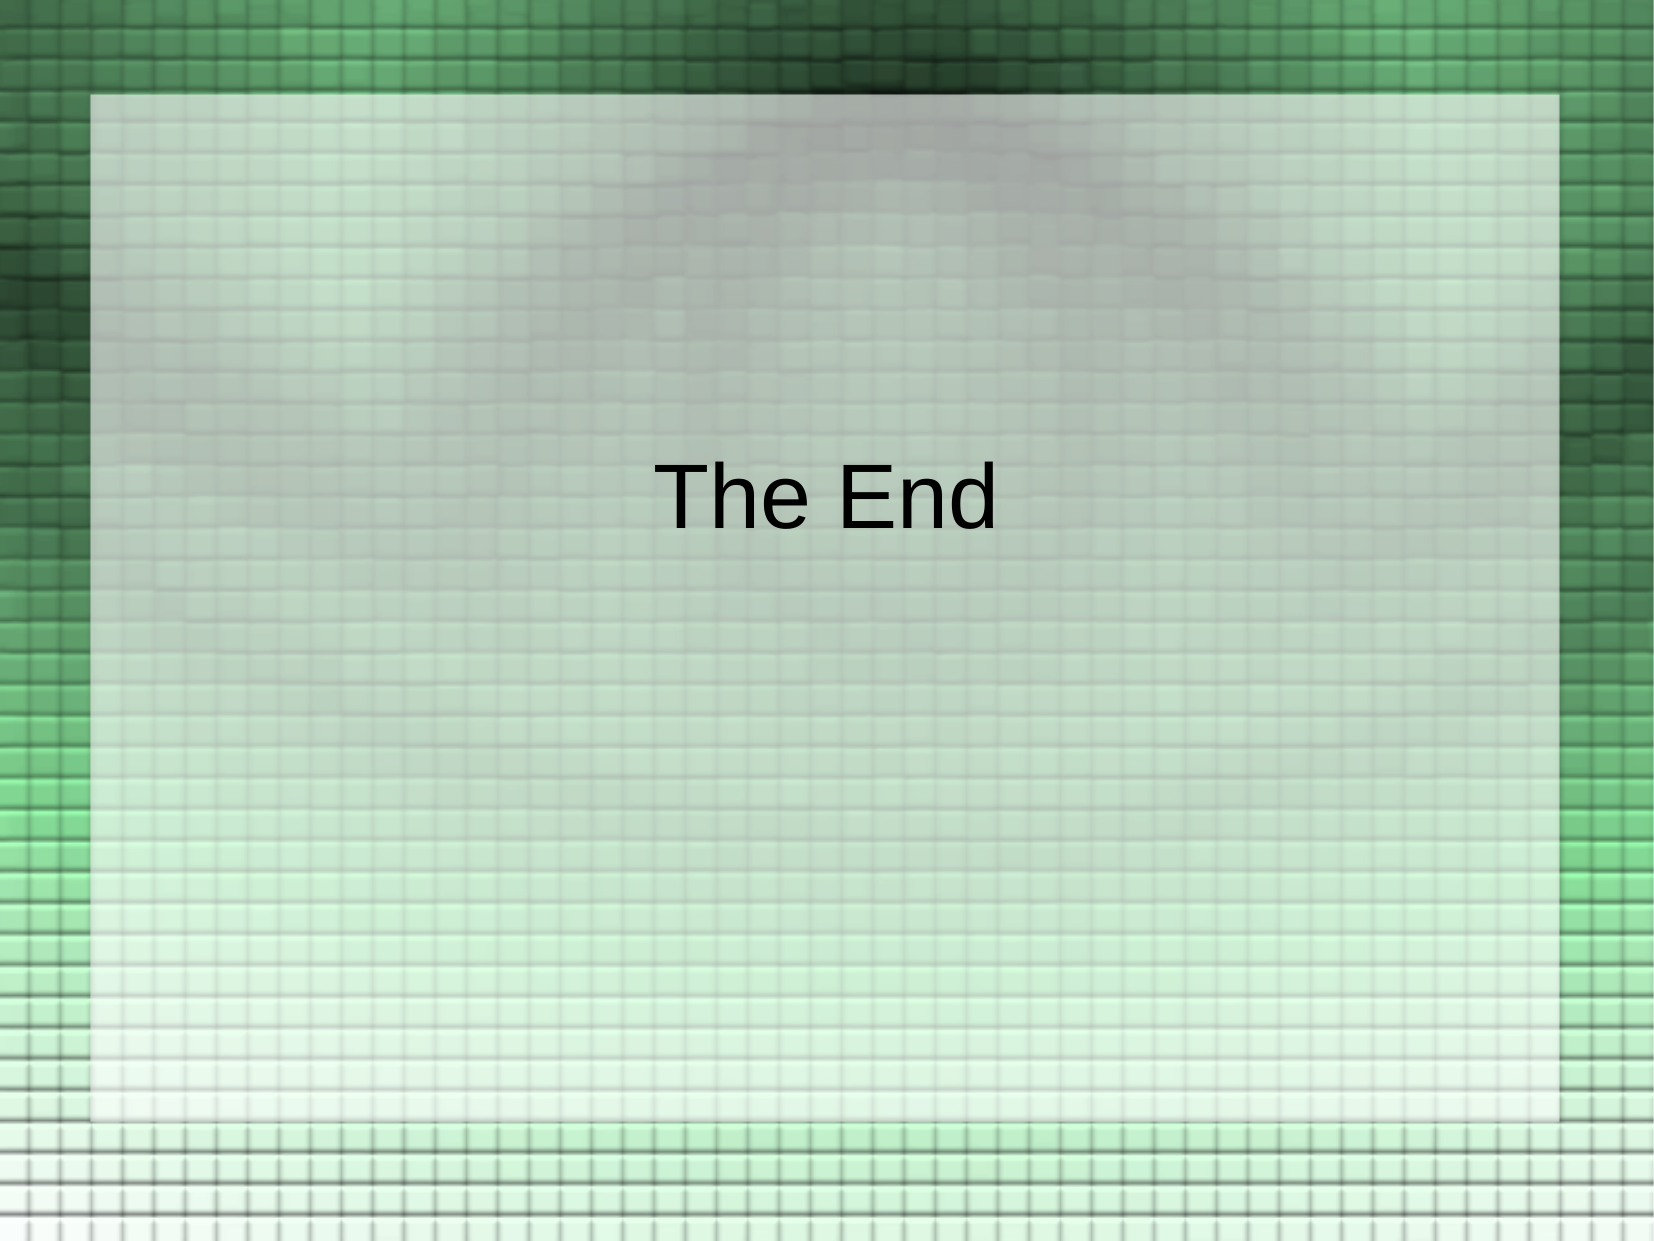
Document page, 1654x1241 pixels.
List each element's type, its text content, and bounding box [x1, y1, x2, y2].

picture [0, 0, 1654, 1241]
subtitle The End [88, 90, 1565, 1093]
